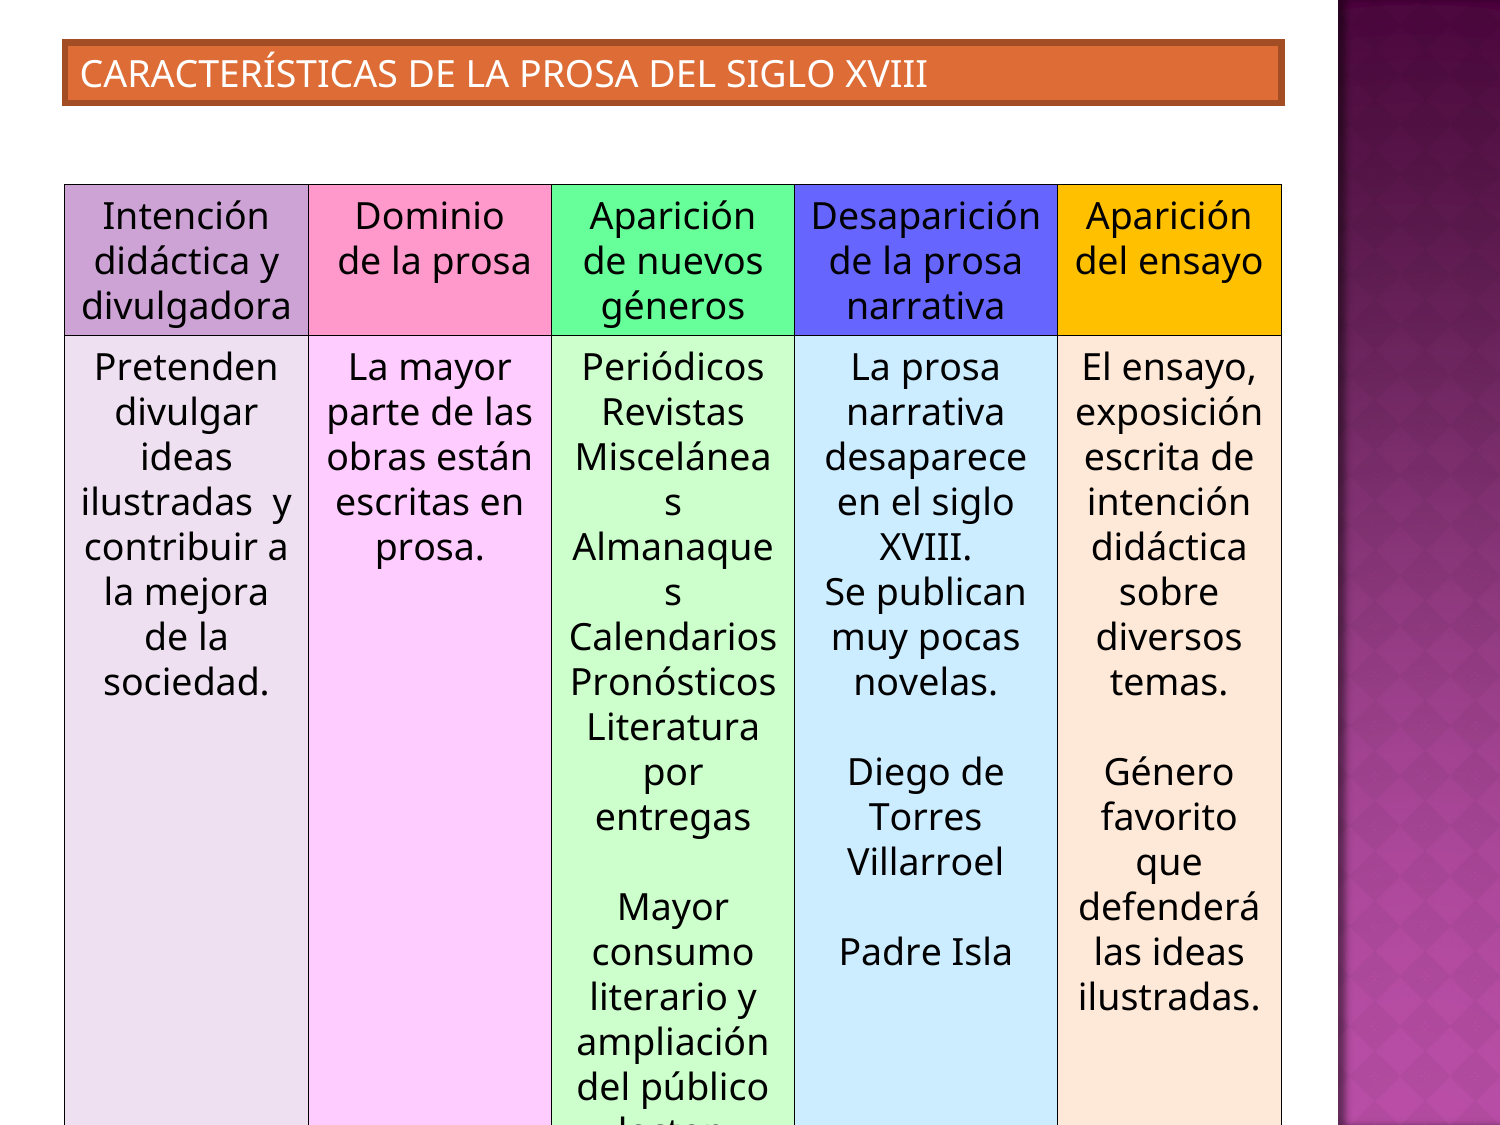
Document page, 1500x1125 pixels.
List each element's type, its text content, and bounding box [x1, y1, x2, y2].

table_header Aparición del ensayo [1058, 185, 1281, 335]
table_cell El ensayo, exposición escrita de intención didáctica sobre diversos temas. Género favorito que defenderá las ideas ilustradas. [1058, 336, 1281, 1125]
table_cell La mayor parte de las obras están escritas en prosa. [309, 336, 551, 1125]
table_header Dominio de la prosa [309, 185, 551, 335]
table_cell La prosa narrativa desaparece en el siglo XVIII. Se publican muy pocas novelas. Diego de Torres Villarroel Padre Isla [795, 336, 1057, 1125]
picture [1337, 0, 1500, 1125]
table_header Desaparición de la prosa narrativa [795, 185, 1057, 335]
table_cell Periódicos Revistas Misceláneas Almanaques Calendarios Pronósticos Literatura por entregas Mayor consumo literario y ampliación del público lector. [552, 336, 794, 1125]
table_header Intención didáctica y divulgadora [65, 185, 308, 335]
table_header Aparición de nuevos géneros [552, 185, 794, 335]
table_cell Pretenden divulgar ideas ilustradas y contribuir a la mejora de la sociedad. [65, 336, 308, 1125]
text_box CARACTERÍSTICAS DE LA PROSA DEL SIGLO XVIII [64, 42, 1282, 104]
